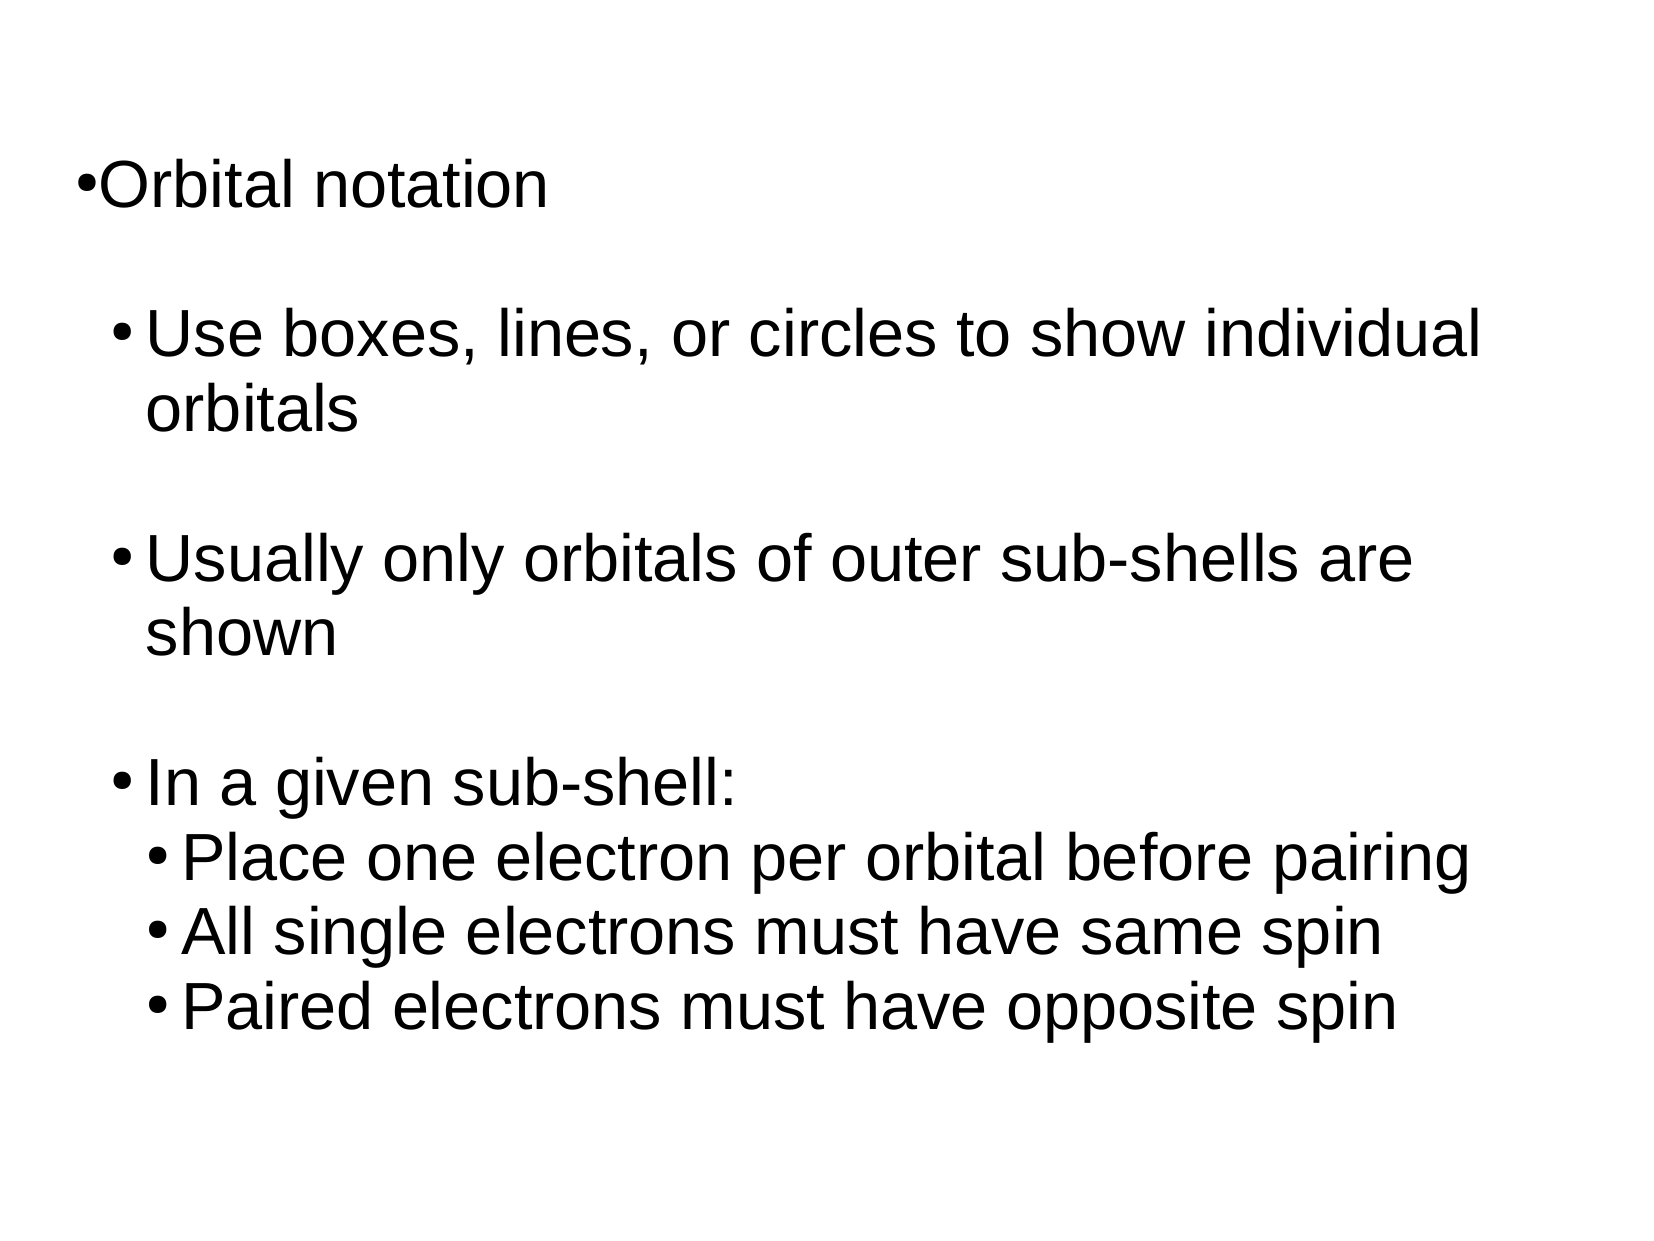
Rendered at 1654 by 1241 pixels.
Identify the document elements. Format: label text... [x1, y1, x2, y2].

subtitle Orbital notation Use boxes, lines, or circles to show individual orbitals Usually only orbitals of outer sub-shells are shown In a given sub-shell: Place one electron per orbital before pairing All single electrons must have same spin Paired electrons must have opposite spin [75, 65, 1564, 1126]
